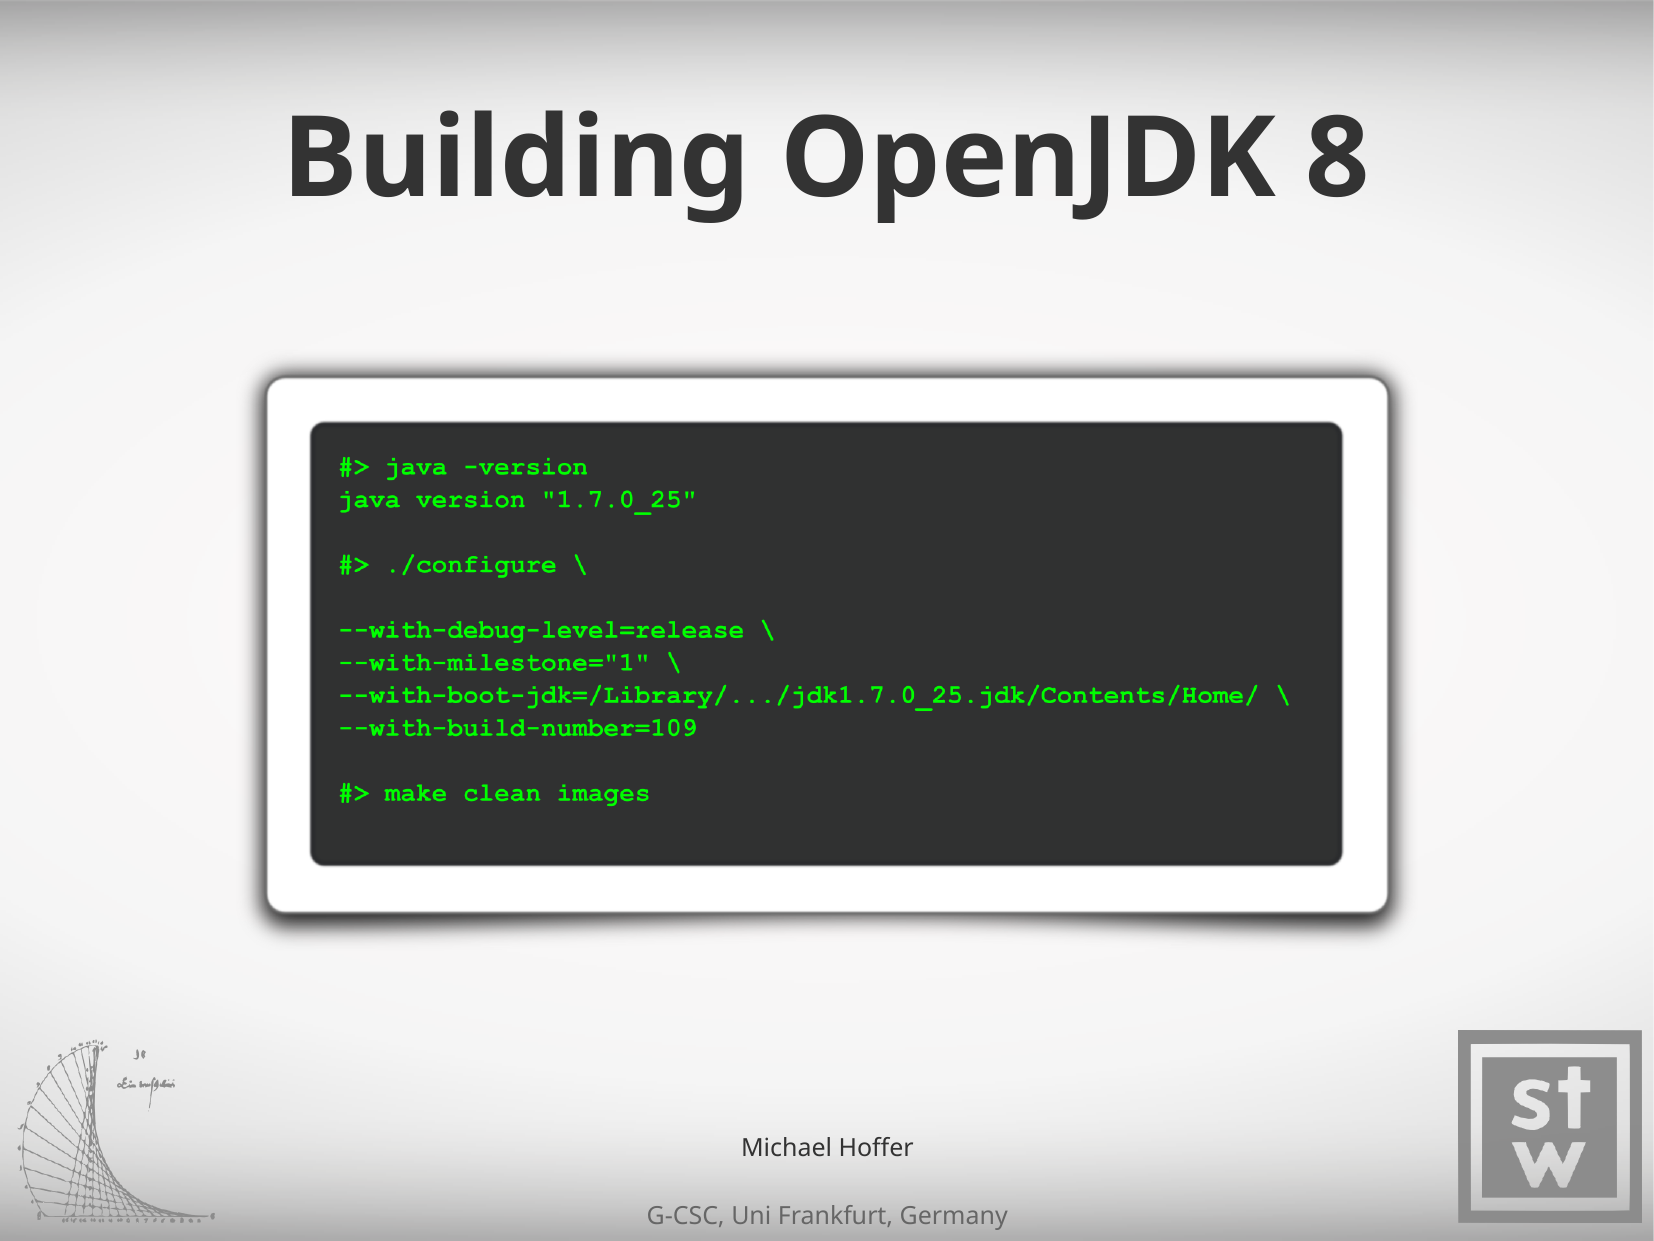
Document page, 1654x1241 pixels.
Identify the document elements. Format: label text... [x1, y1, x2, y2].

title Building OpenJDK 8 [82, 49, 1571, 257]
picture [0, 0, 1654, 1241]
